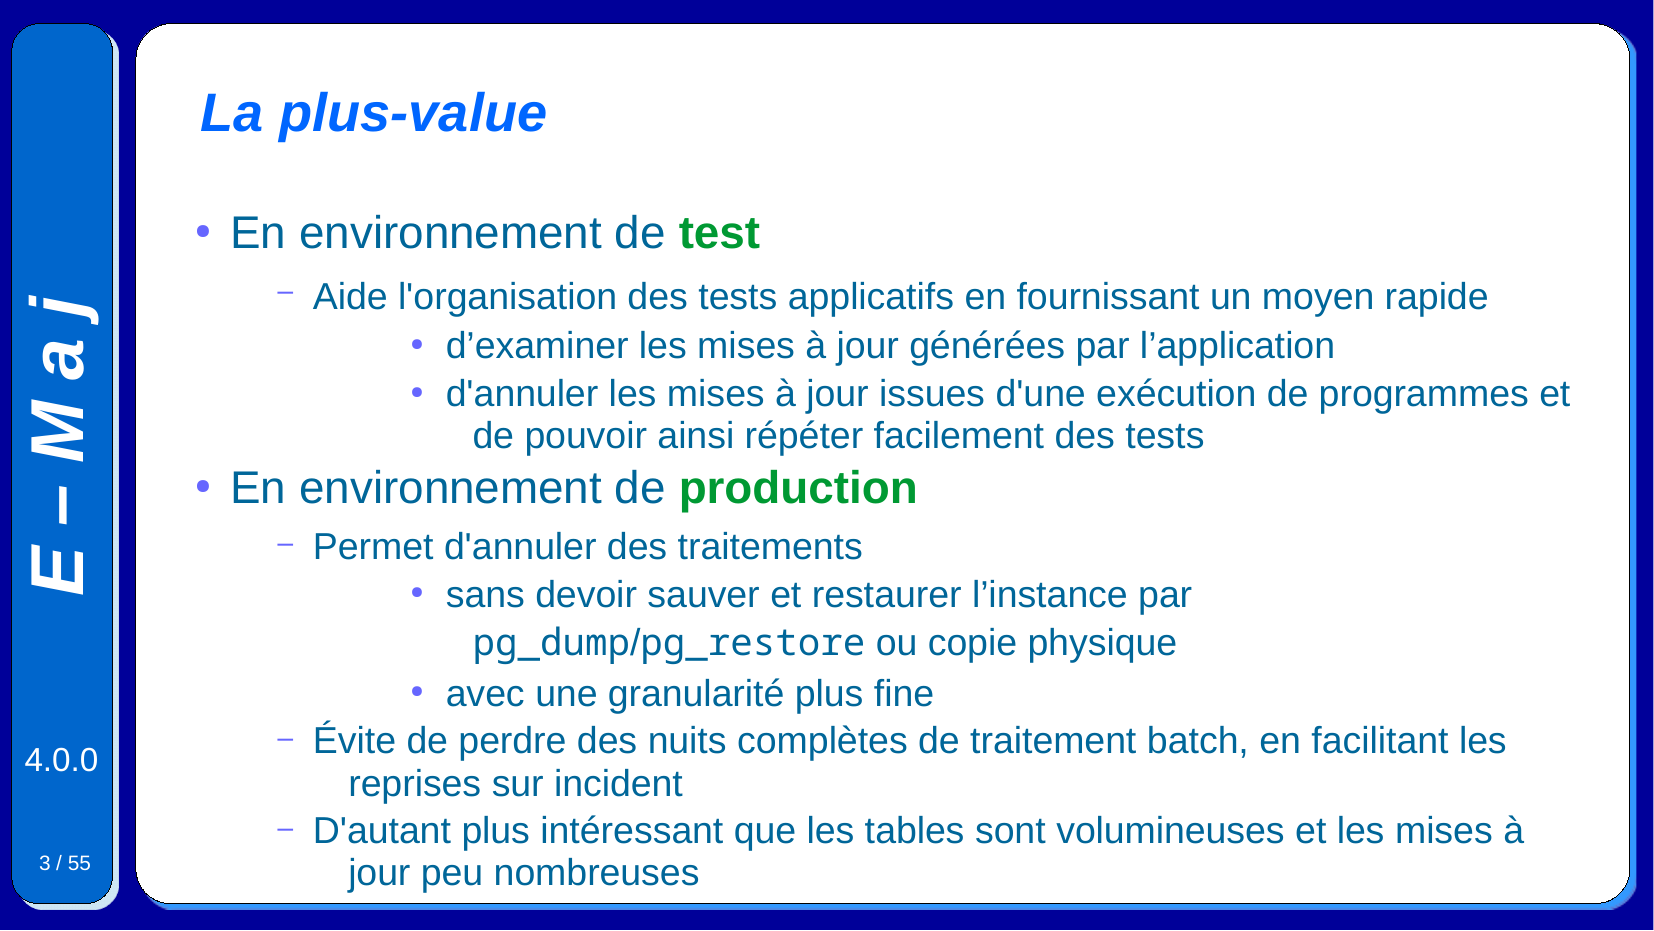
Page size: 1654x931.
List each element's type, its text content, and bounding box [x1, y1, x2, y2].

title La plus-value [200, 34, 1575, 191]
list En environnement de test Aide l'organisation des tests applicatifs en fournissant un moyen rapide d’examiner les mises à jour générées par l’application d'annuler les mises à jour issues d'une exécution de programmes et de pouvoir ainsi répéter facilement des tests En environnement de production Permet d'annuler des traitements sans devoir sauver et restaurer l’instance par pg_dump/pg_restore ou copie physique avec une granularité plus fine Évite de perdre des nuits complètes de traitement batch, en facilitant les reprises sur incident D'autant plus intéressant que les tables sont volumineuses et les mises à jour peu nombreuses [177, 206, 1587, 889]
